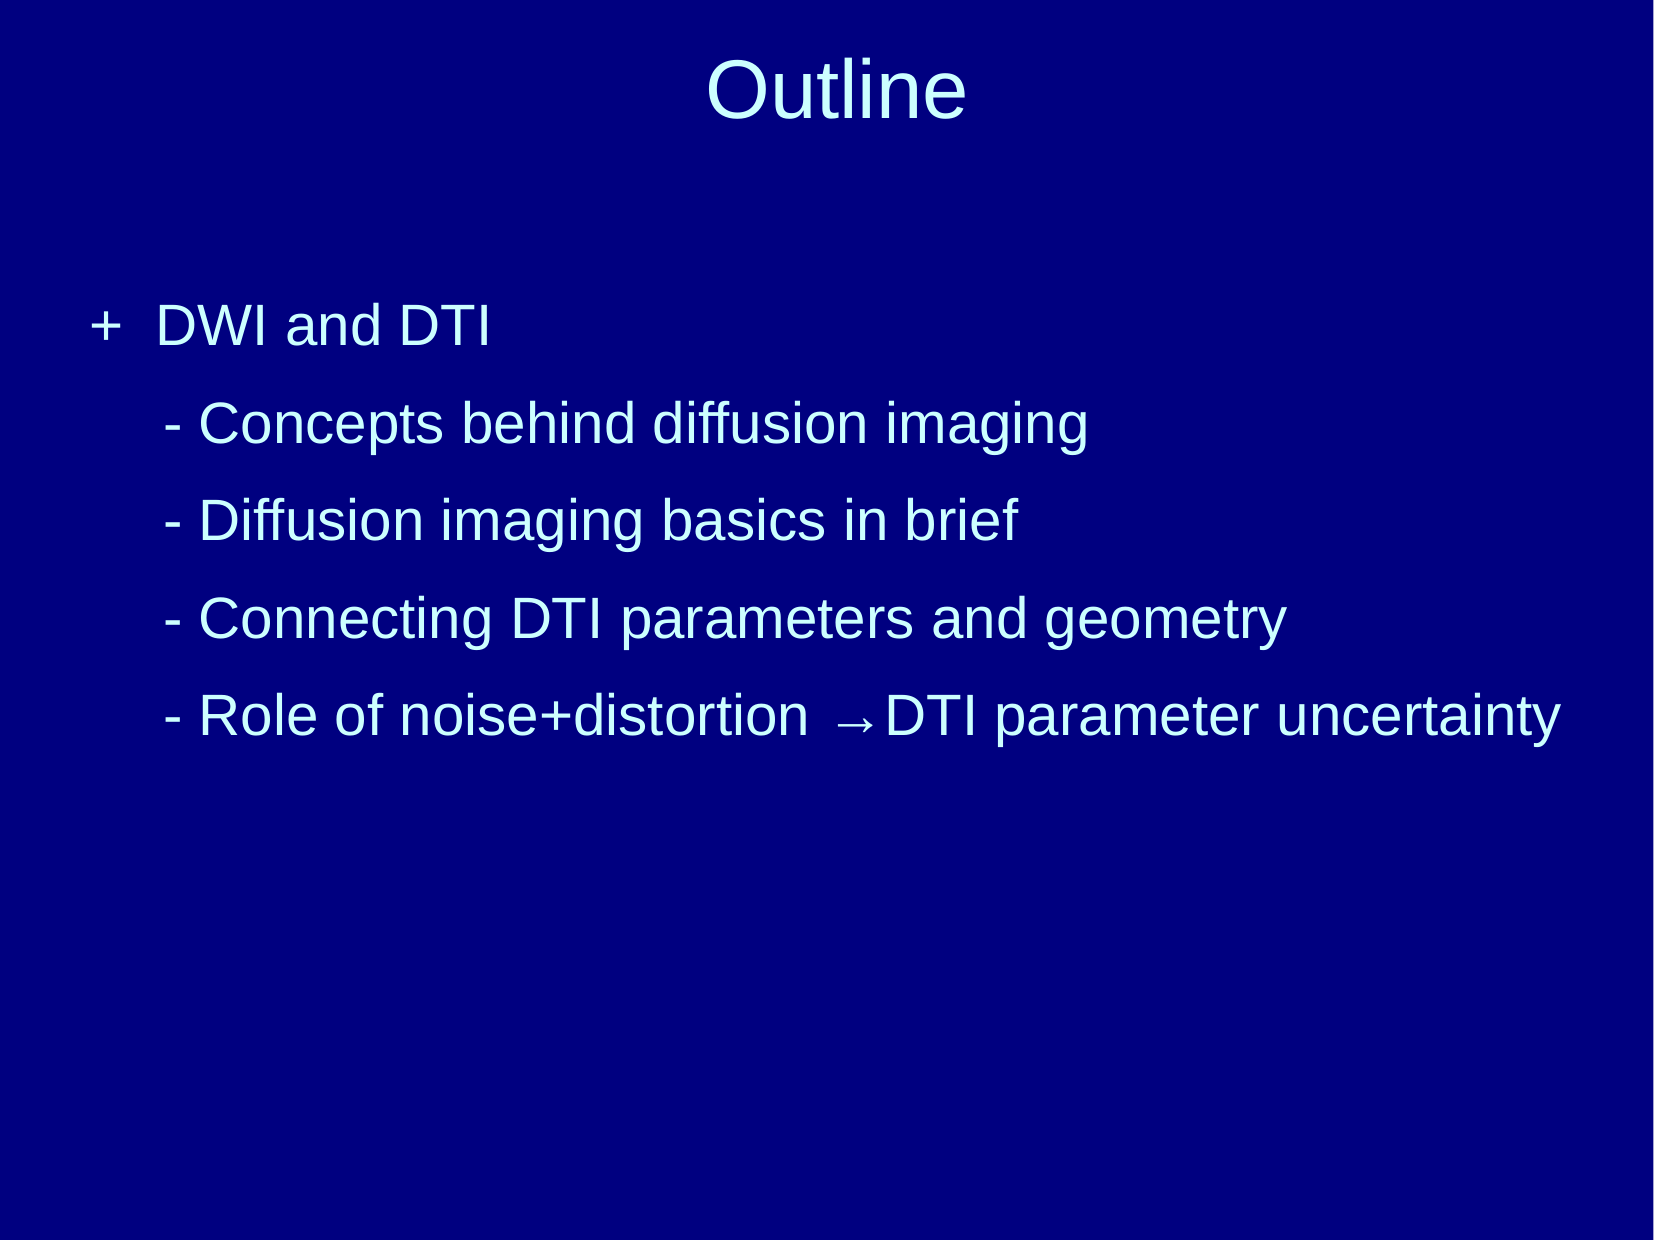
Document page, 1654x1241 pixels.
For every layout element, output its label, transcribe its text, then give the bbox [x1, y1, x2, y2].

text_box + DWI and DTI - Concepts behind diffusion imaging - Diffusion imaging basics in brief - Connecting DTI parameters and geometry - Role of noise+distortion →DTI parameter uncertainty [74, 252, 1580, 1153]
title Outline [93, 5, 1582, 175]
